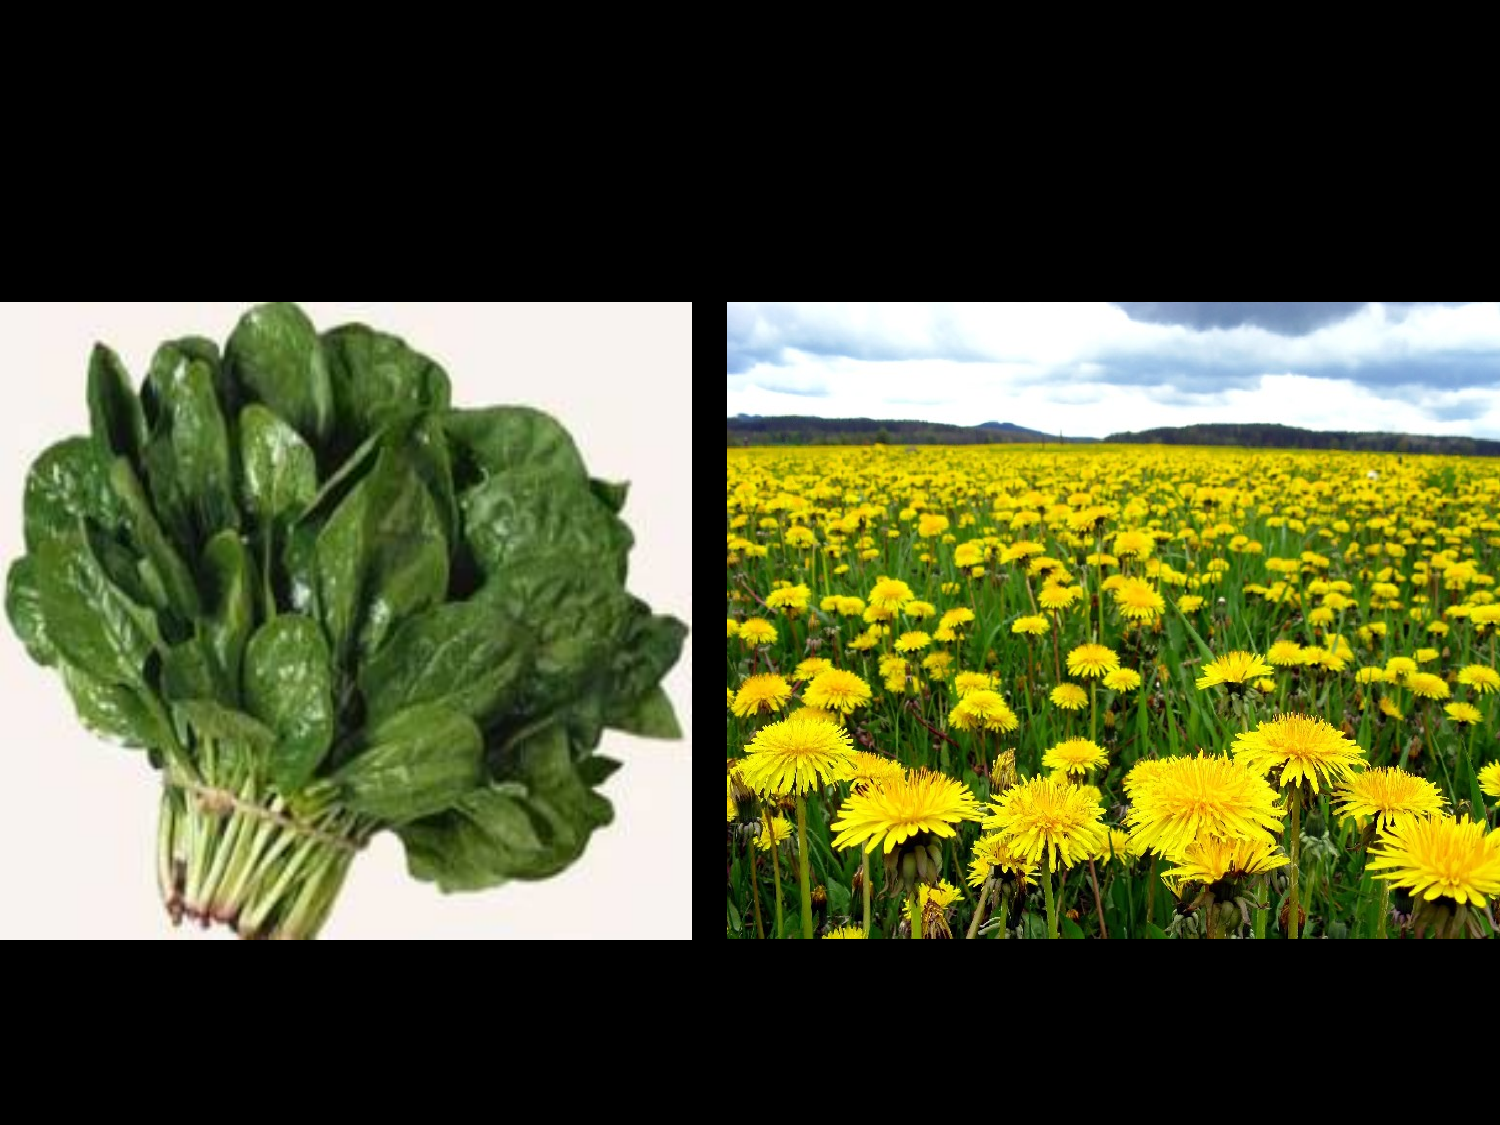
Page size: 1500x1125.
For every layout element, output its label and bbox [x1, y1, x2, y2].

picture [727, 302, 1500, 939]
picture [0, 302, 692, 940]
